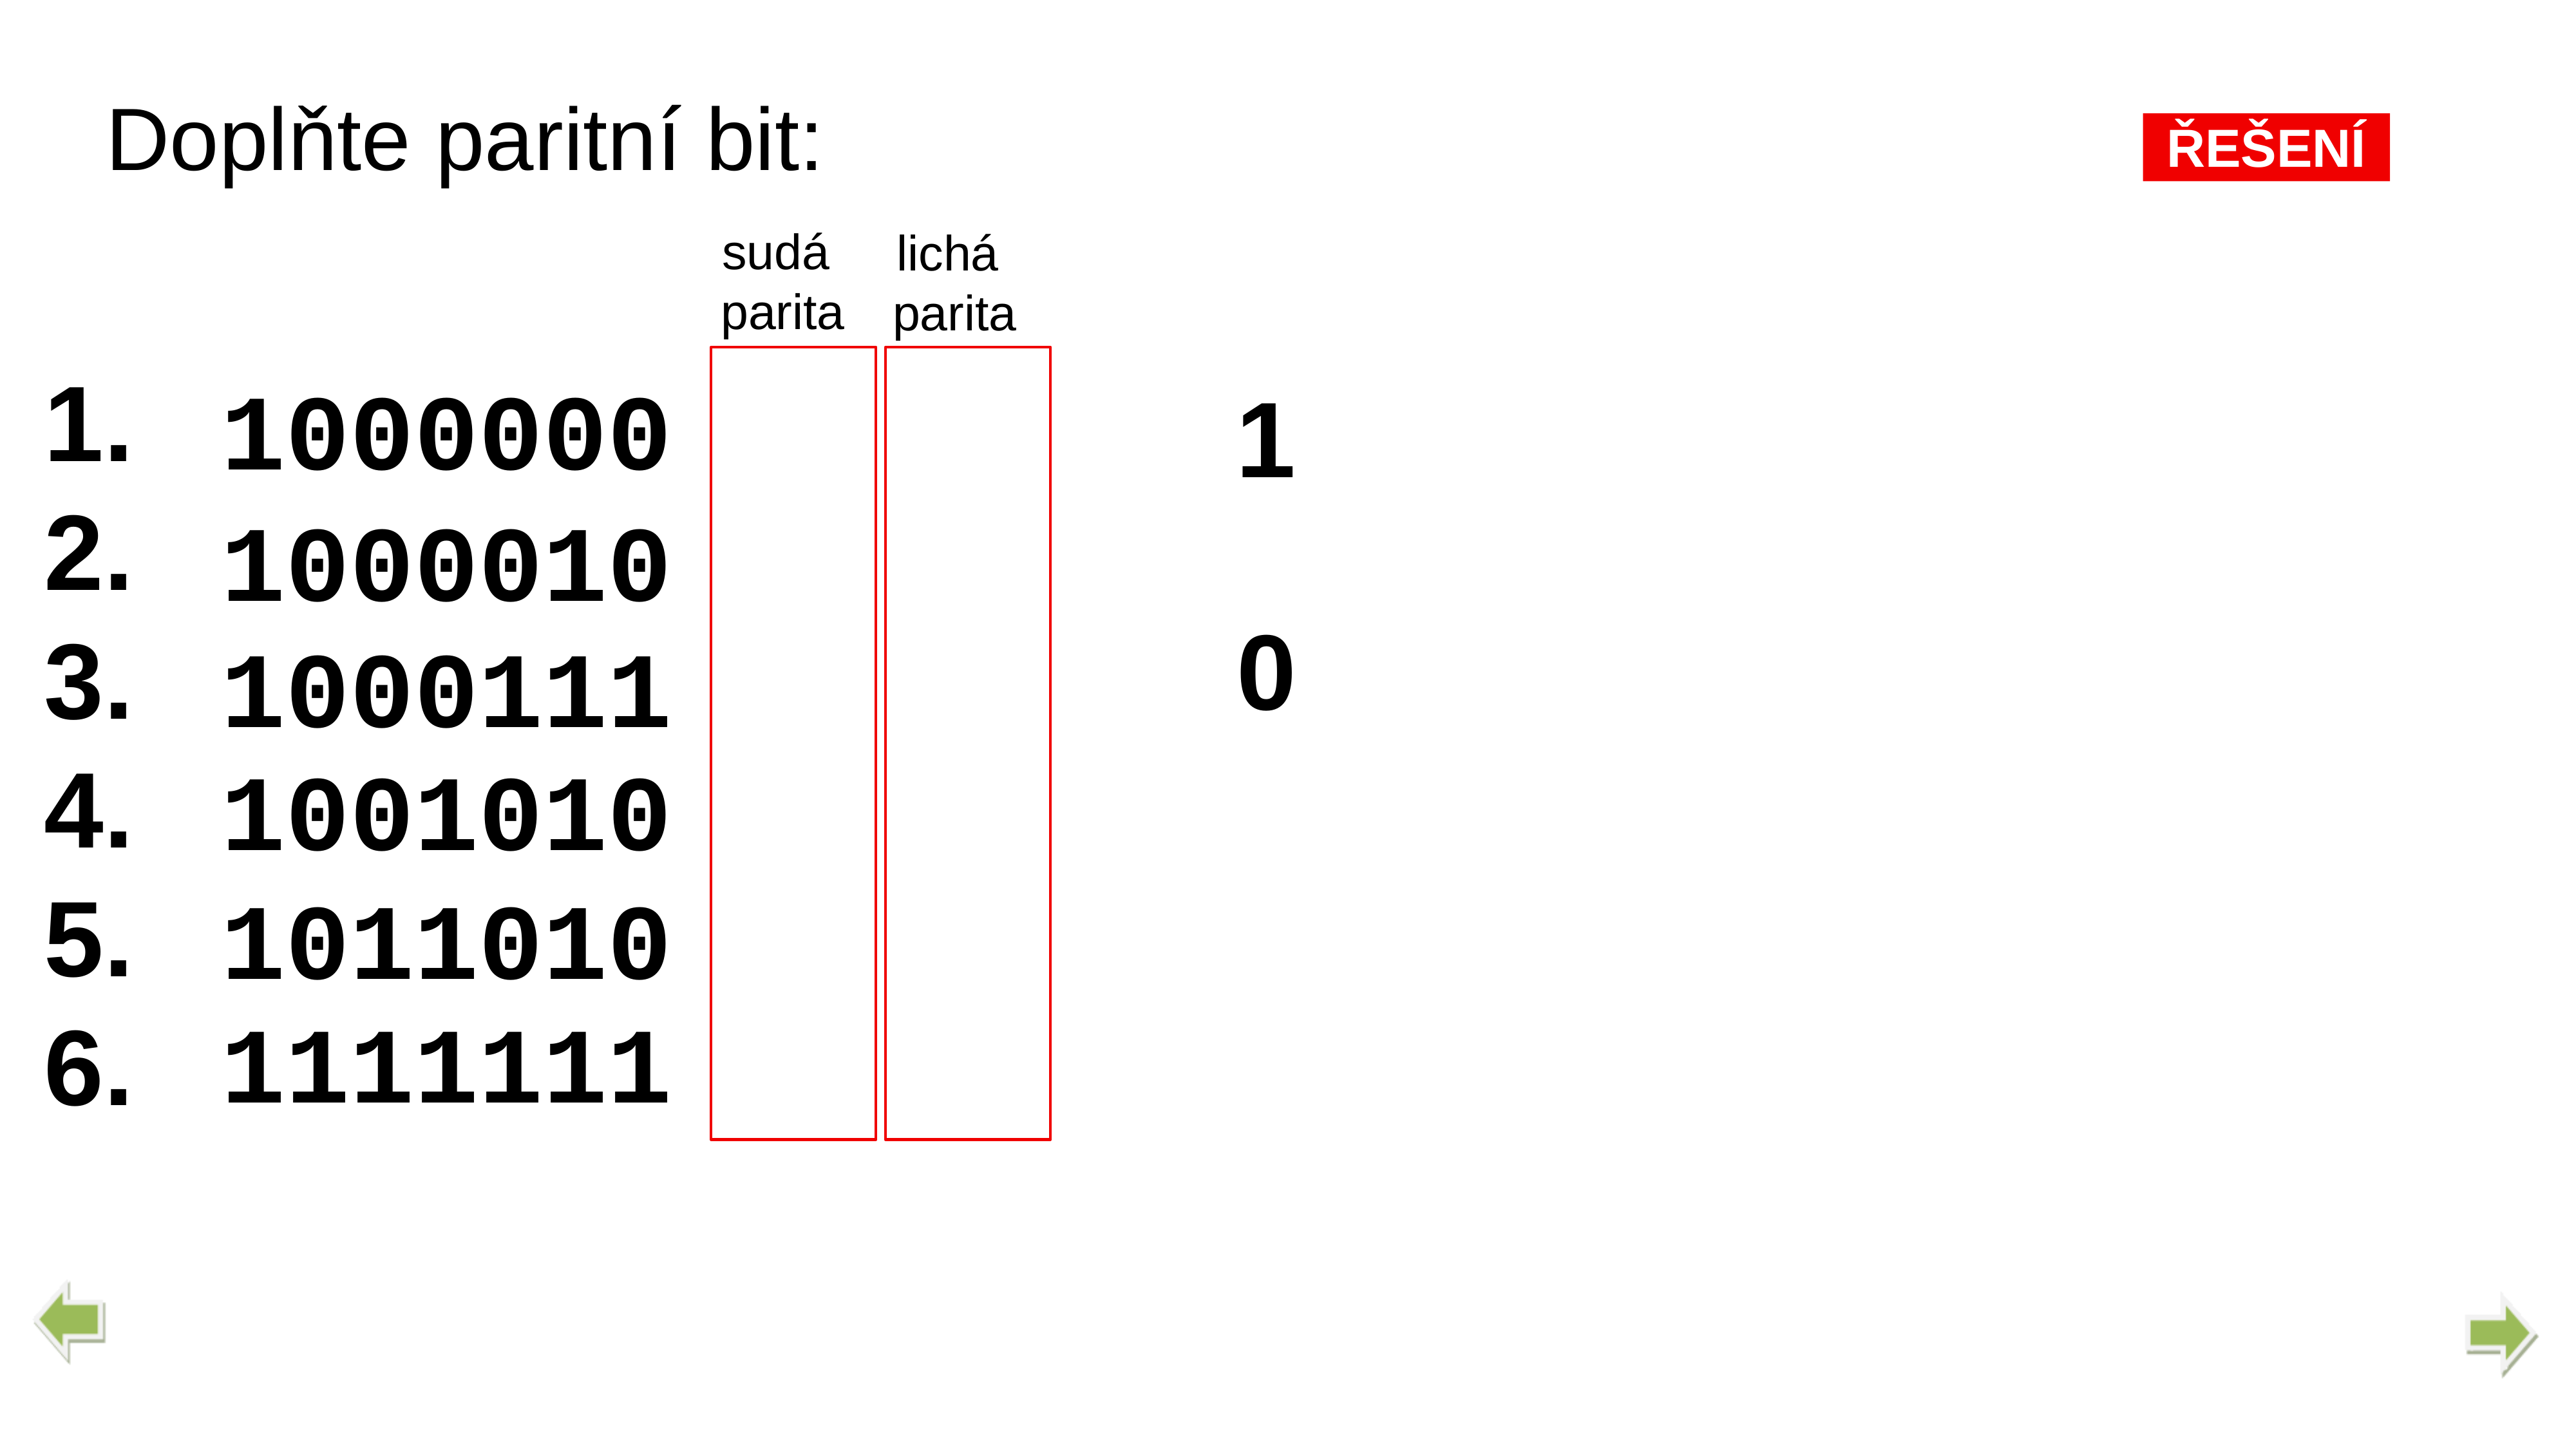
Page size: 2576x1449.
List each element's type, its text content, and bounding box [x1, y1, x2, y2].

text_box 1000010 [628, 540, 650, 591]
text_box 1000111 [221, 620, 663, 745]
text_box 1000000 [628, 409, 650, 459]
picture [29, 1274, 111, 1369]
text_box 1. 2. 3. 4. 5. 6. [44, 354, 142, 1103]
text_box 1000000 [221, 362, 663, 488]
text_box ŘEŠENÍ [2143, 113, 2391, 182]
text_box 1 [1236, 370, 1303, 495]
text_box 1001010 [221, 743, 662, 868]
text_box 1011010 [628, 918, 650, 969]
text_box lichá parita [900, 307, 914, 328]
text_box 1001010 [628, 790, 650, 840]
text_box 1. 2. 3. 4. 5. 6. [63, 1068, 85, 1095]
text_box sudá parita [715, 220, 851, 333]
text_box lichá parita [887, 221, 1023, 334]
text_box sudá parita [728, 306, 742, 327]
text_box 1000010 [221, 493, 662, 619]
text_box 1111111 [221, 995, 663, 1121]
text_box 1011010 [221, 872, 663, 995]
text_box 0 [1236, 602, 1305, 728]
picture [2461, 1288, 2546, 1381]
text_box Doplňte paritní bit: [106, 82, 1032, 198]
